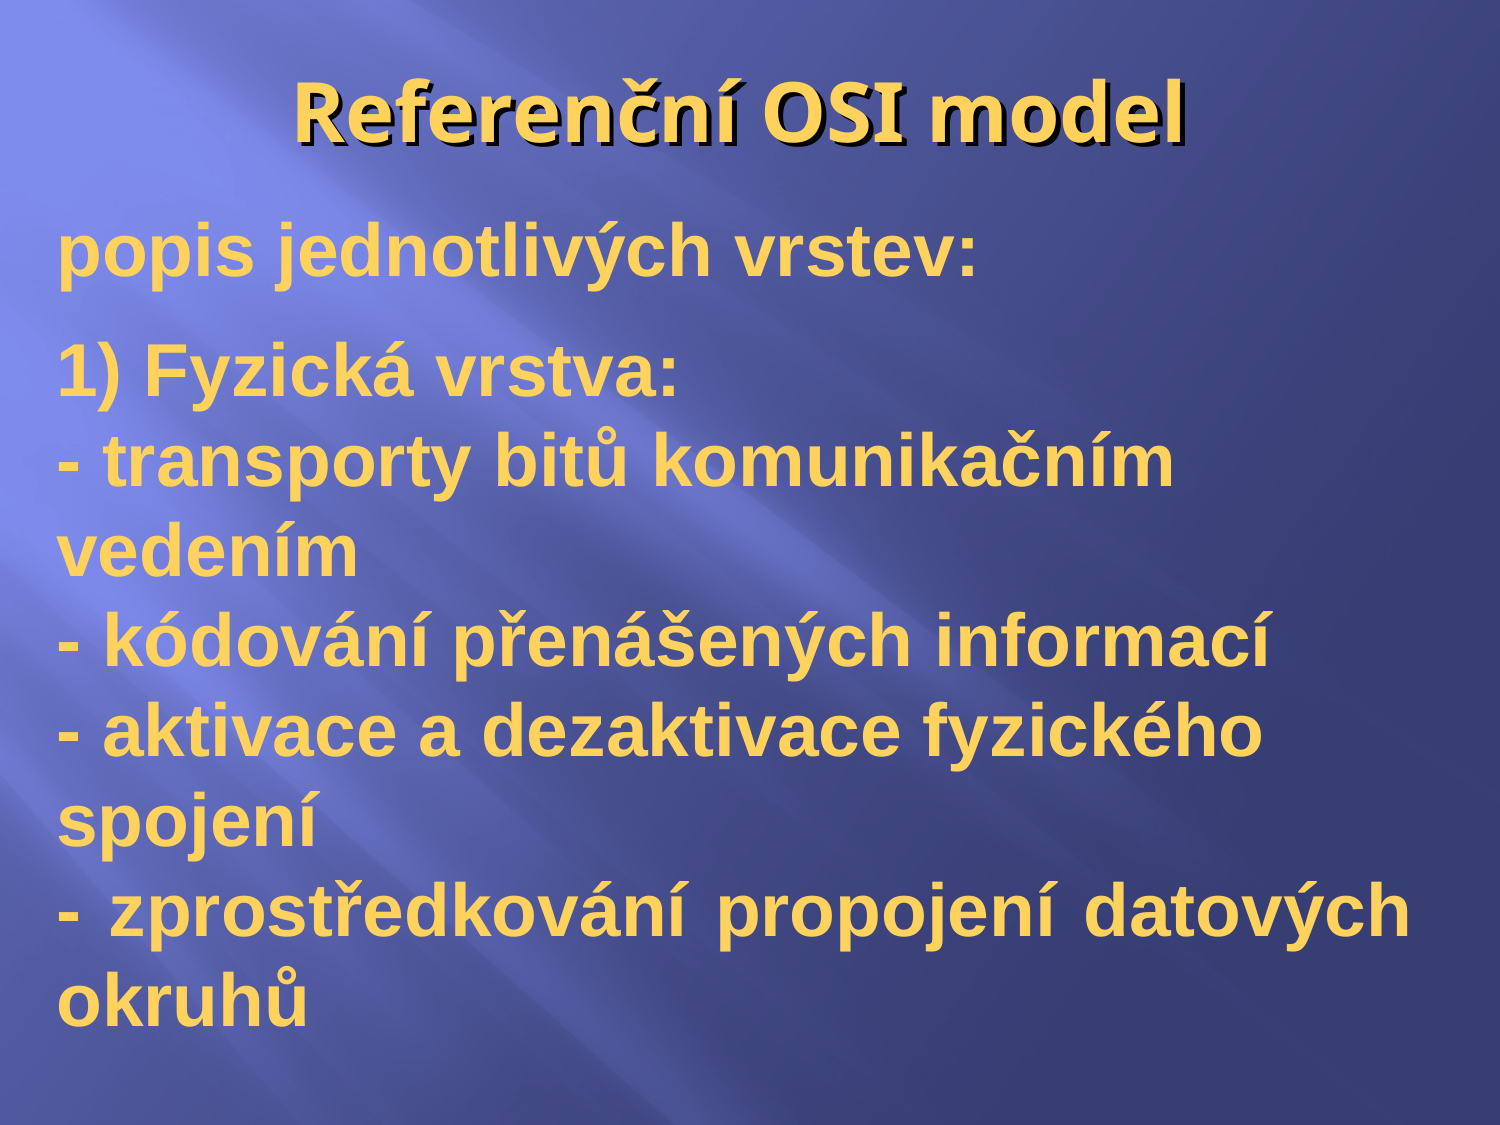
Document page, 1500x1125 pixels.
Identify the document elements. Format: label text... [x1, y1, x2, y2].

title Referenční OSI model [64, 45, 1436, 172]
text_box popis jednotlivých vrstev: 1) Fyzická vrstva: - transporty bitů komunikačním vedením - kódování přenášených informací - aktivace a dezaktivace fyzického spojení - zprostředkování propojení datových okruhů [41, 172, 1459, 1071]
